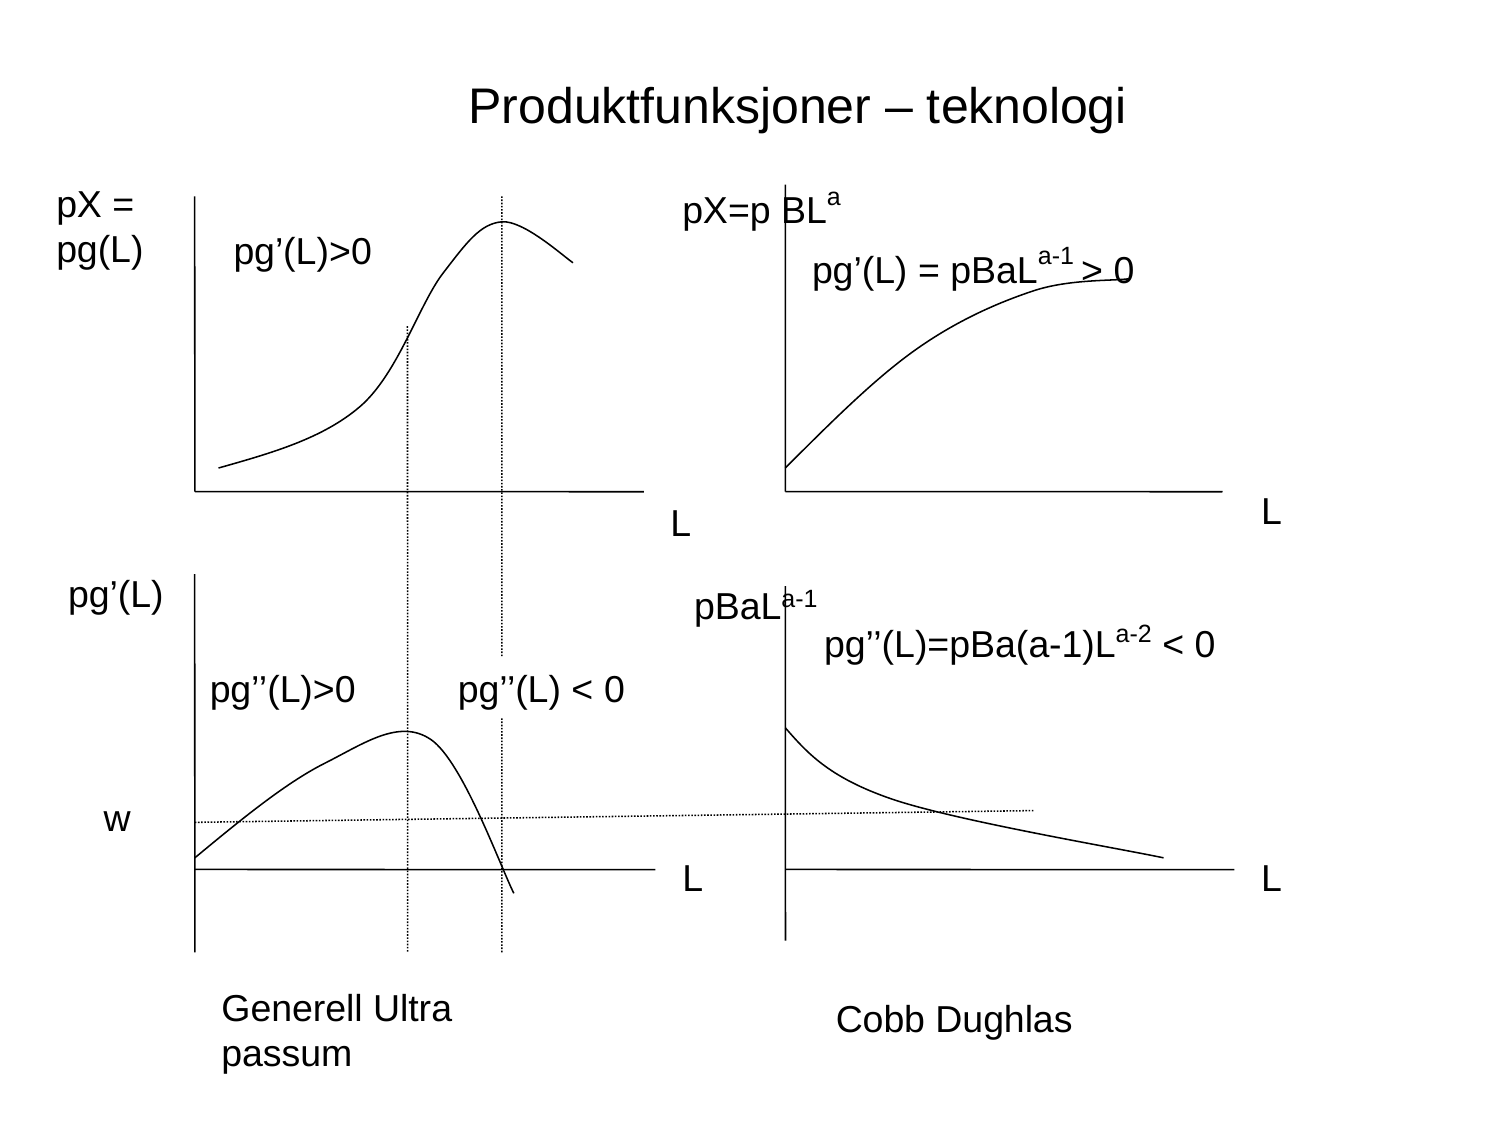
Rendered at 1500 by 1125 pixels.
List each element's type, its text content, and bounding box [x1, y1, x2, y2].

text_box pg’’(L)>0 [194, 657, 396, 718]
text_box Generell Ultra passum [206, 976, 502, 1082]
text_box pg’’(L) < 0 [442, 657, 727, 718]
text_box L [655, 491, 715, 552]
text_box pg’(L)>0 [218, 220, 420, 281]
text_box pg’’(L)=pBa(a-1)La-2 < 0 [809, 609, 1353, 670]
text_box L [1246, 846, 1306, 907]
text_box pX=p BLa [667, 172, 857, 233]
list Produktfunksjoner – teknologi [41, 66, 1392, 1029]
text_box L [667, 846, 727, 907]
text_box Cobb Dughlas [820, 987, 1117, 1048]
text_box L [1246, 479, 1306, 540]
text_box pX = pg(L) [41, 172, 195, 278]
text_box pg’(L) = pBaLa-1 > 0 [797, 231, 1199, 292]
text_box pBaLa-1 [679, 574, 833, 635]
text_box pg’(L) [53, 562, 207, 623]
text_box w [88, 786, 184, 848]
